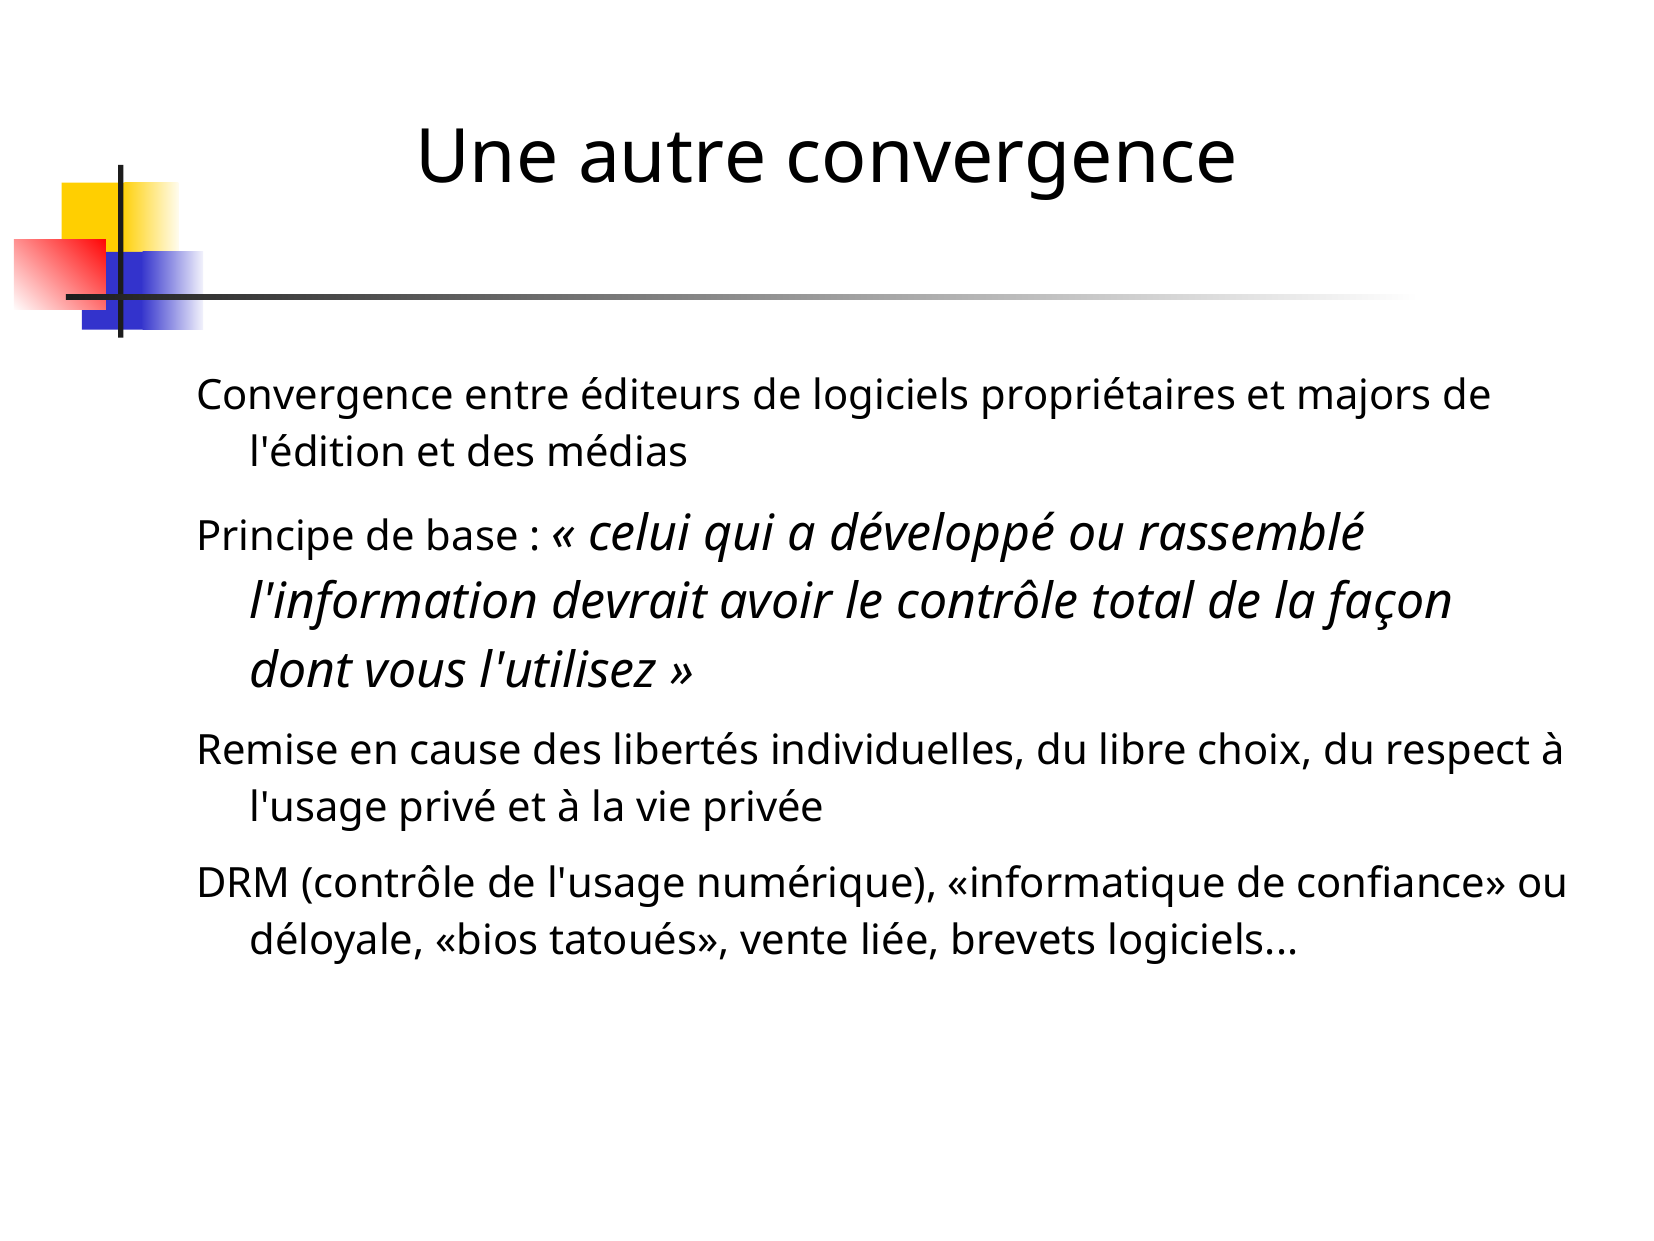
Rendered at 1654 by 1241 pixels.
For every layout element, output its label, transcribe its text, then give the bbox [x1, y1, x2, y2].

list Convergence entre éditeurs de logiciels propriétaires et majors de l'édition et des médias Principe de base : « celui qui a développé ou rassemblé l'information devrait avoir le contrôle total de la façon dont vous l'utilisez » Remise en cause des libertés individuelles, du libre choix, du respect à l'usage privé et à la vie privée DRM (contrôle de l'usage numérique), «informatique de confiance» ou déloyale, «bios tatoués», vente liée, brevets logiciels... [178, 364, 1570, 1147]
title Une autre convergence [82, 49, 1571, 257]
